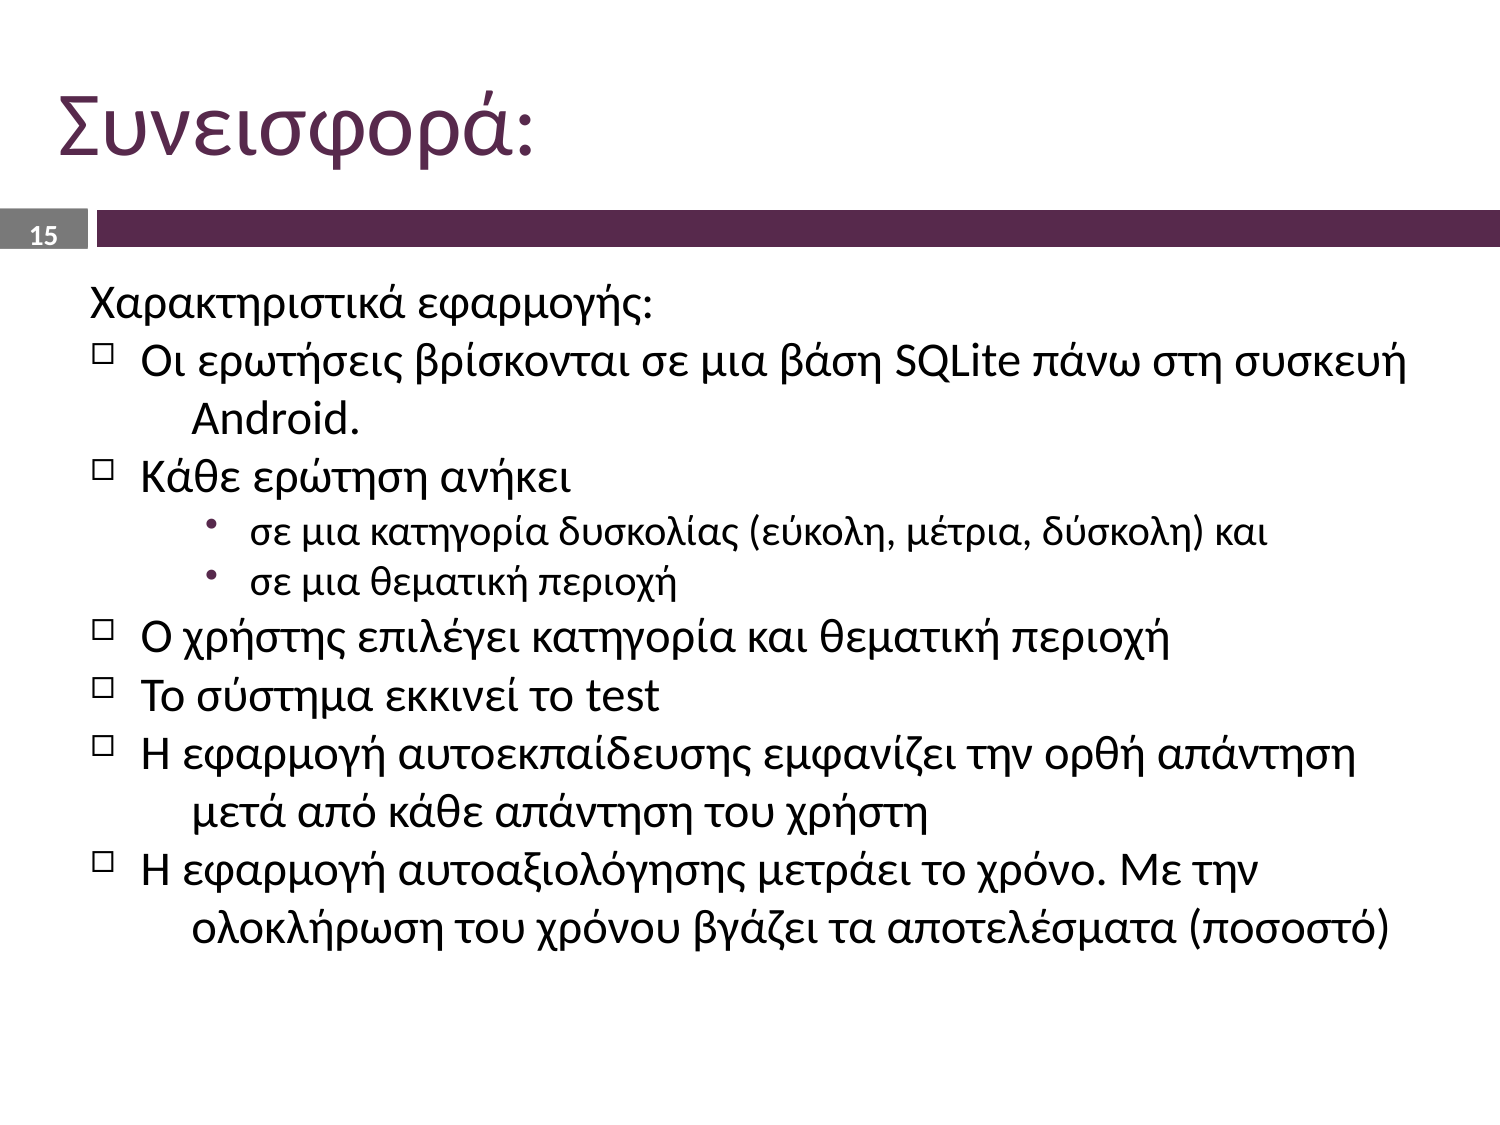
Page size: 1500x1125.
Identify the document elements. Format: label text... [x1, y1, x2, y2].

text_box [0, 208, 88, 249]
title Συνεισφορά: [43, 37, 1459, 201]
list Xαρακτηριστικά εφαρμογής: Οι ερωτήσεις βρίσκονται σε μια βάση SQLite πάνω στη συσκευή Android. Κάθε ερώτηση ανήκει σε μια κατηγορία δυσκολίας (εύκολη, μέτρια, δύσκολη) και σε μια θεματική περιοχή Ο χρήστης επιλέγει κατηγορία και θεματική περιοχή Το σύστημα εκκινεί το test Η εφαρμογή αυτοεκπαίδευσης εμφανίζει την ορθή απάντηση μετά από κάθε απάντηση του χρήστη Η εφαρμογή αυτοαξιολόγησης μετράει το χρόνο. Με την ολοκλήρωση του χρόνου βγάζει τα αποτελέσματα (ποσοστό) [75, 262, 1436, 1005]
